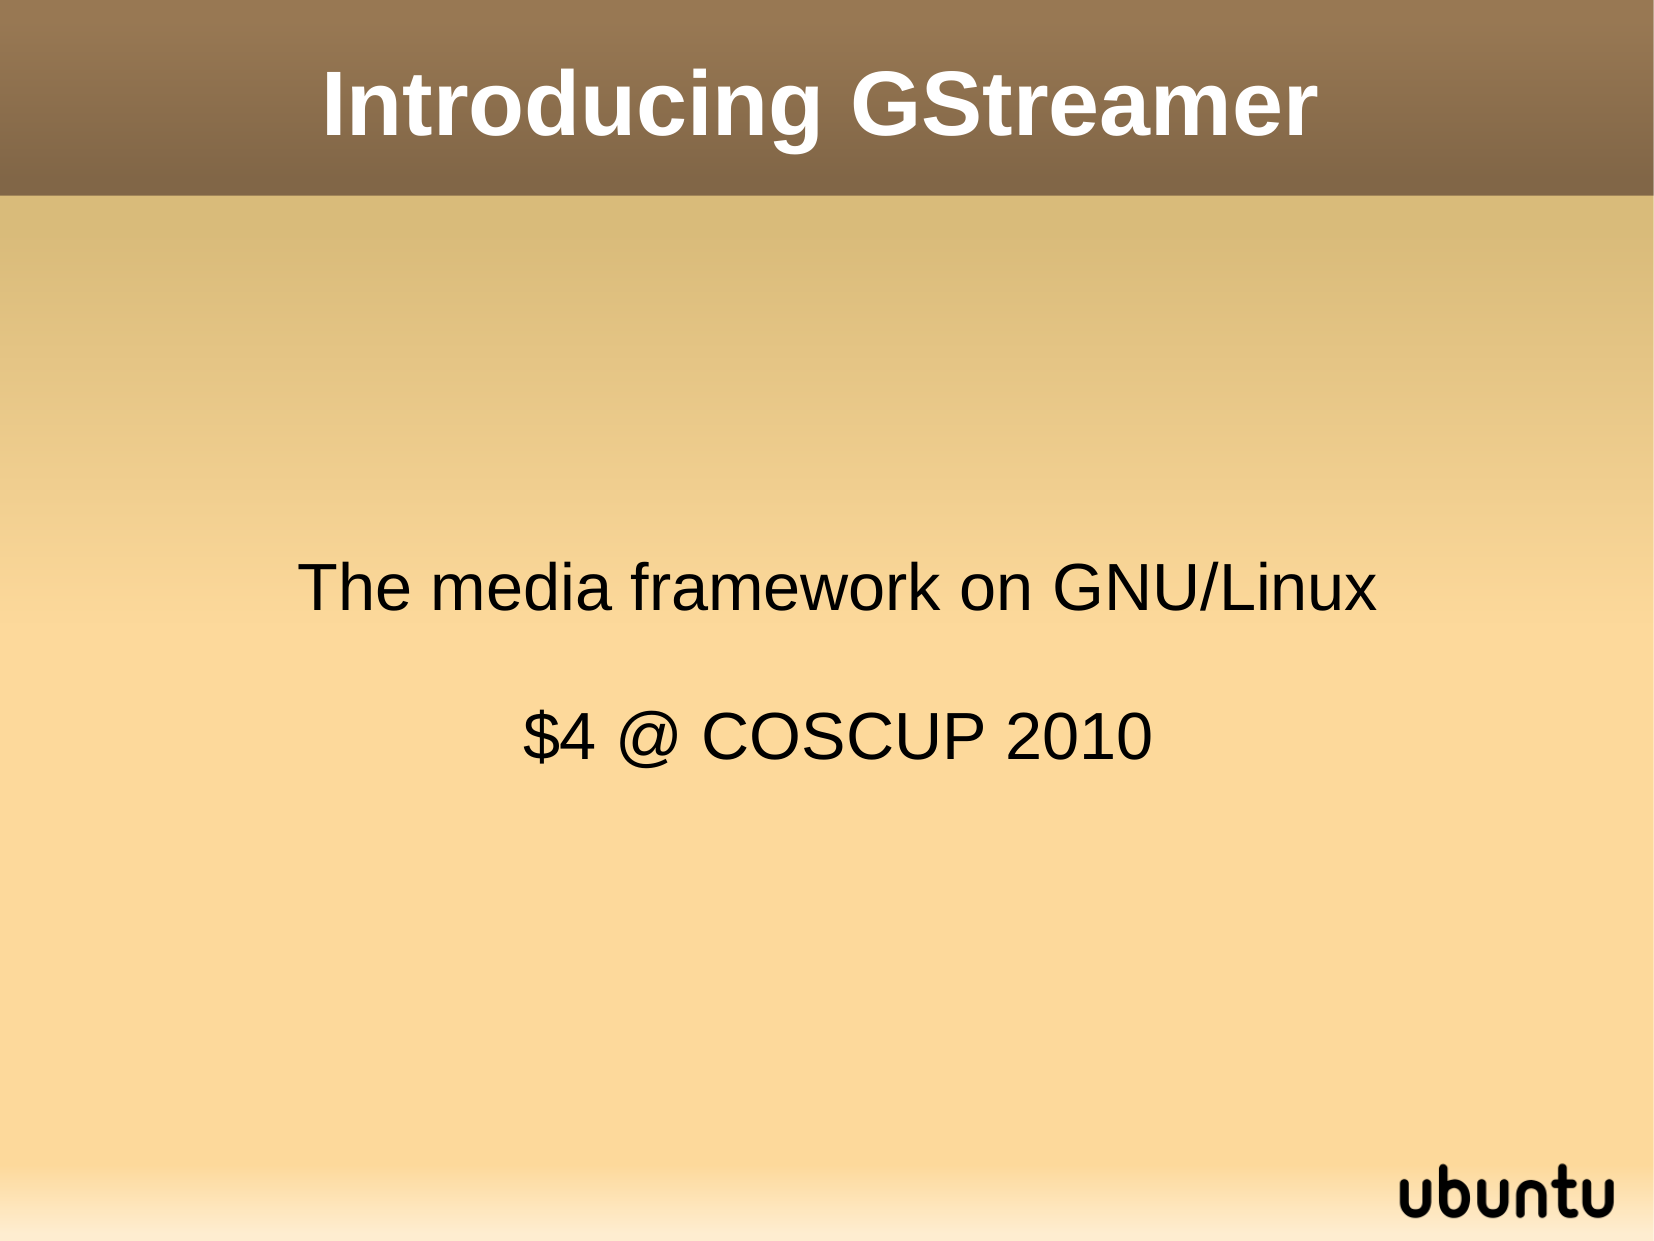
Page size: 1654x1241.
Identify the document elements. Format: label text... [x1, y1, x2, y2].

picture [0, 0, 1654, 1241]
title Introducing GStreamer [76, 0, 1565, 208]
subtitle The media framework on GNU/Linux $4 @ COSCUP 2010 [82, 290, 1571, 1109]
